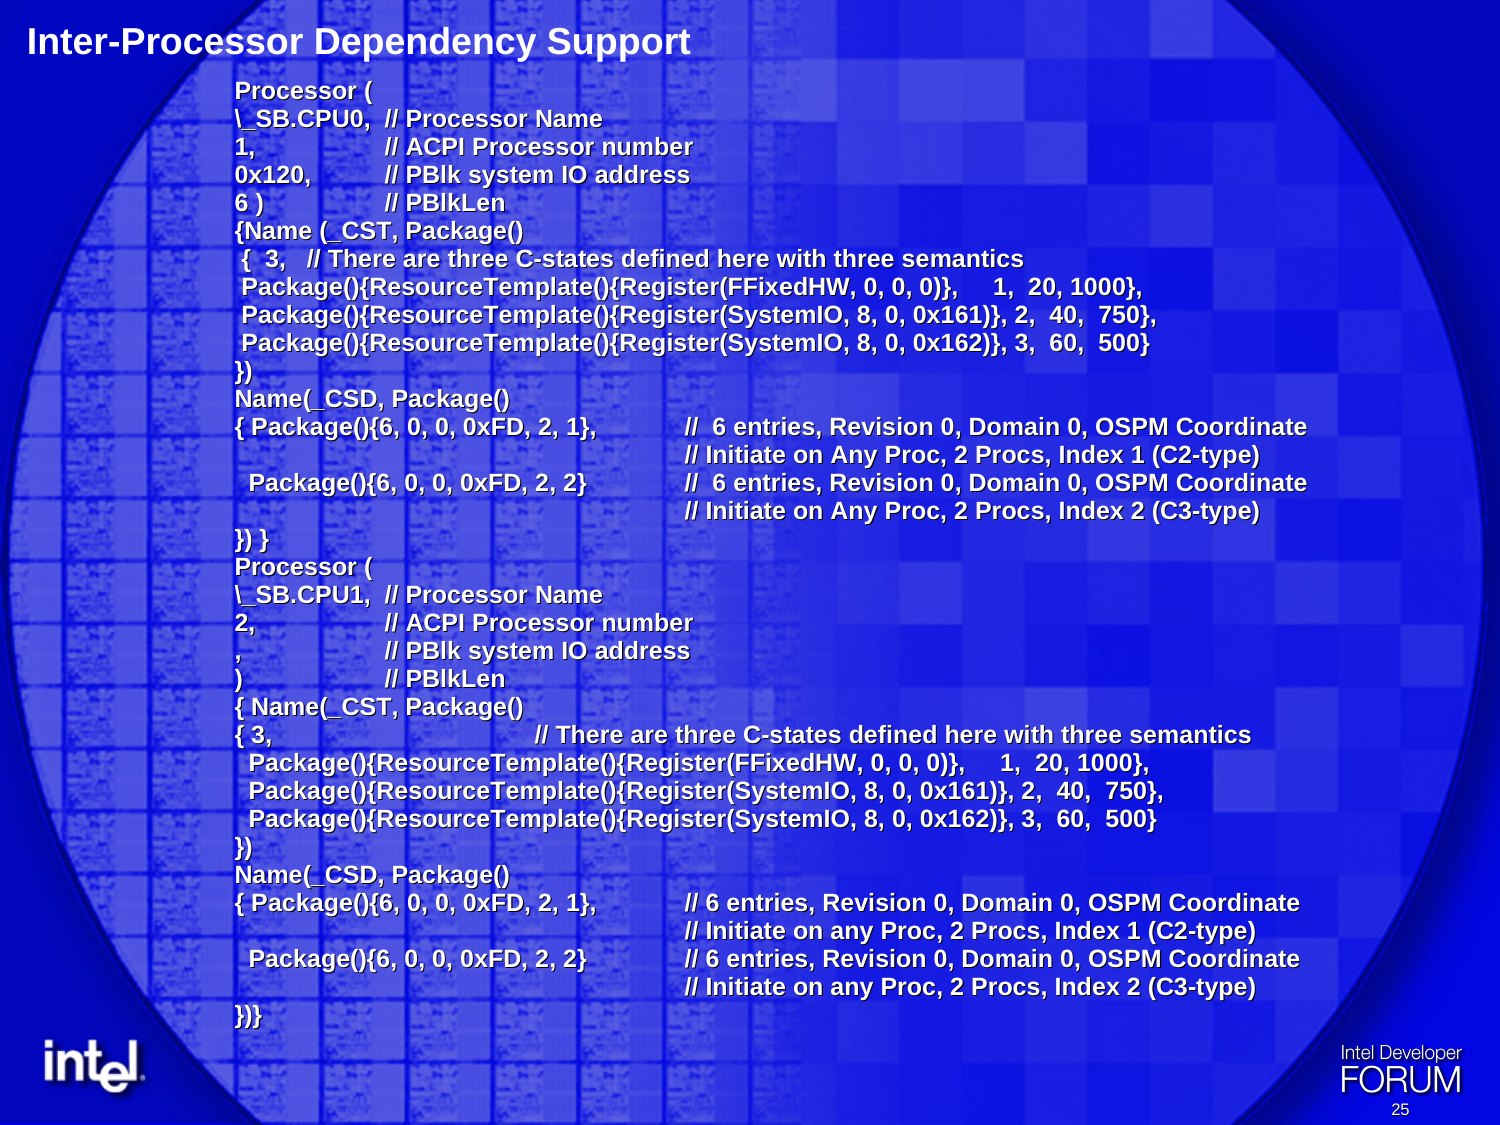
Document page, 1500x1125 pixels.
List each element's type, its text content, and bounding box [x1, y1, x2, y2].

text_box Processor ( \_SB.CPU0, // Processor Name 1, // ACPI Processor number 0x120, // PBlk system IO address 6 ) // PBlkLen {Name (_CST, Package() { 3, // There are three C-states defined here with three semantics Package(){ResourceTemplate(){Register(FFixedHW, 0, 0, 0)}, 1, 20, 1000}, Package(){ResourceTemplate(){Register(SystemIO, 8, 0, 0x161)}, 2, 40, 750}, Package(){ResourceTemplate(){Register(SystemIO, 8, 0, 0x162)}, 3, 60, 500} }) Name(_CSD, Package() { Package(){6, 0, 0, 0xFD, 2, 1}, // 6 entries, Revision 0, Domain 0, OSPM Coordinate // Initiate on Any Proc, 2 Procs, Index 1 (C2-type) Package(){6, 0, 0, 0xFD, 2, 2} // 6 entries, Revision 0, Domain 0, OSPM Coordinate // Initiate on Any Proc, 2 Procs, Index 2 (C3-type) }) } Processor ( \_SB.CPU1, // Processor Name 2, // ACPI Processor number , // PBlk system IO address ) // PBlkLen { Name(_CST, Package() { 3, // There are three C-states defined here with three semantics Package(){ResourceTemplate(){Register(FFixedHW, 0, 0, 0)}, 1, 20, 1000}, Package(){ResourceTemplate(){Register(SystemIO, 8, 0, 0x161)}, 2, 40, 750}, Package(){ResourceTemplate(){Register(SystemIO, 8, 0, 0x162)}, 3, 60, 500} }) Name(_CSD, Package() { Package(){6, 0, 0, 0xFD, 2, 1}, // 6 entries, Revision 0, Domain 0, OSPM Coordinate // Initiate on any Proc, 2 Procs, Index 1 (C2-type) Package(){6, 0, 0, 0xFD, 2, 2} // 6 entries, Revision 0, Domain 0, OSPM Coordinate // Initiate on any Proc, 2 Procs, Index 2 (C3-type) })} [219, 69, 1324, 1037]
picture [0, 0, 1500, 1125]
text_box Inter-Processor Dependency Support [12, 12, 710, 71]
